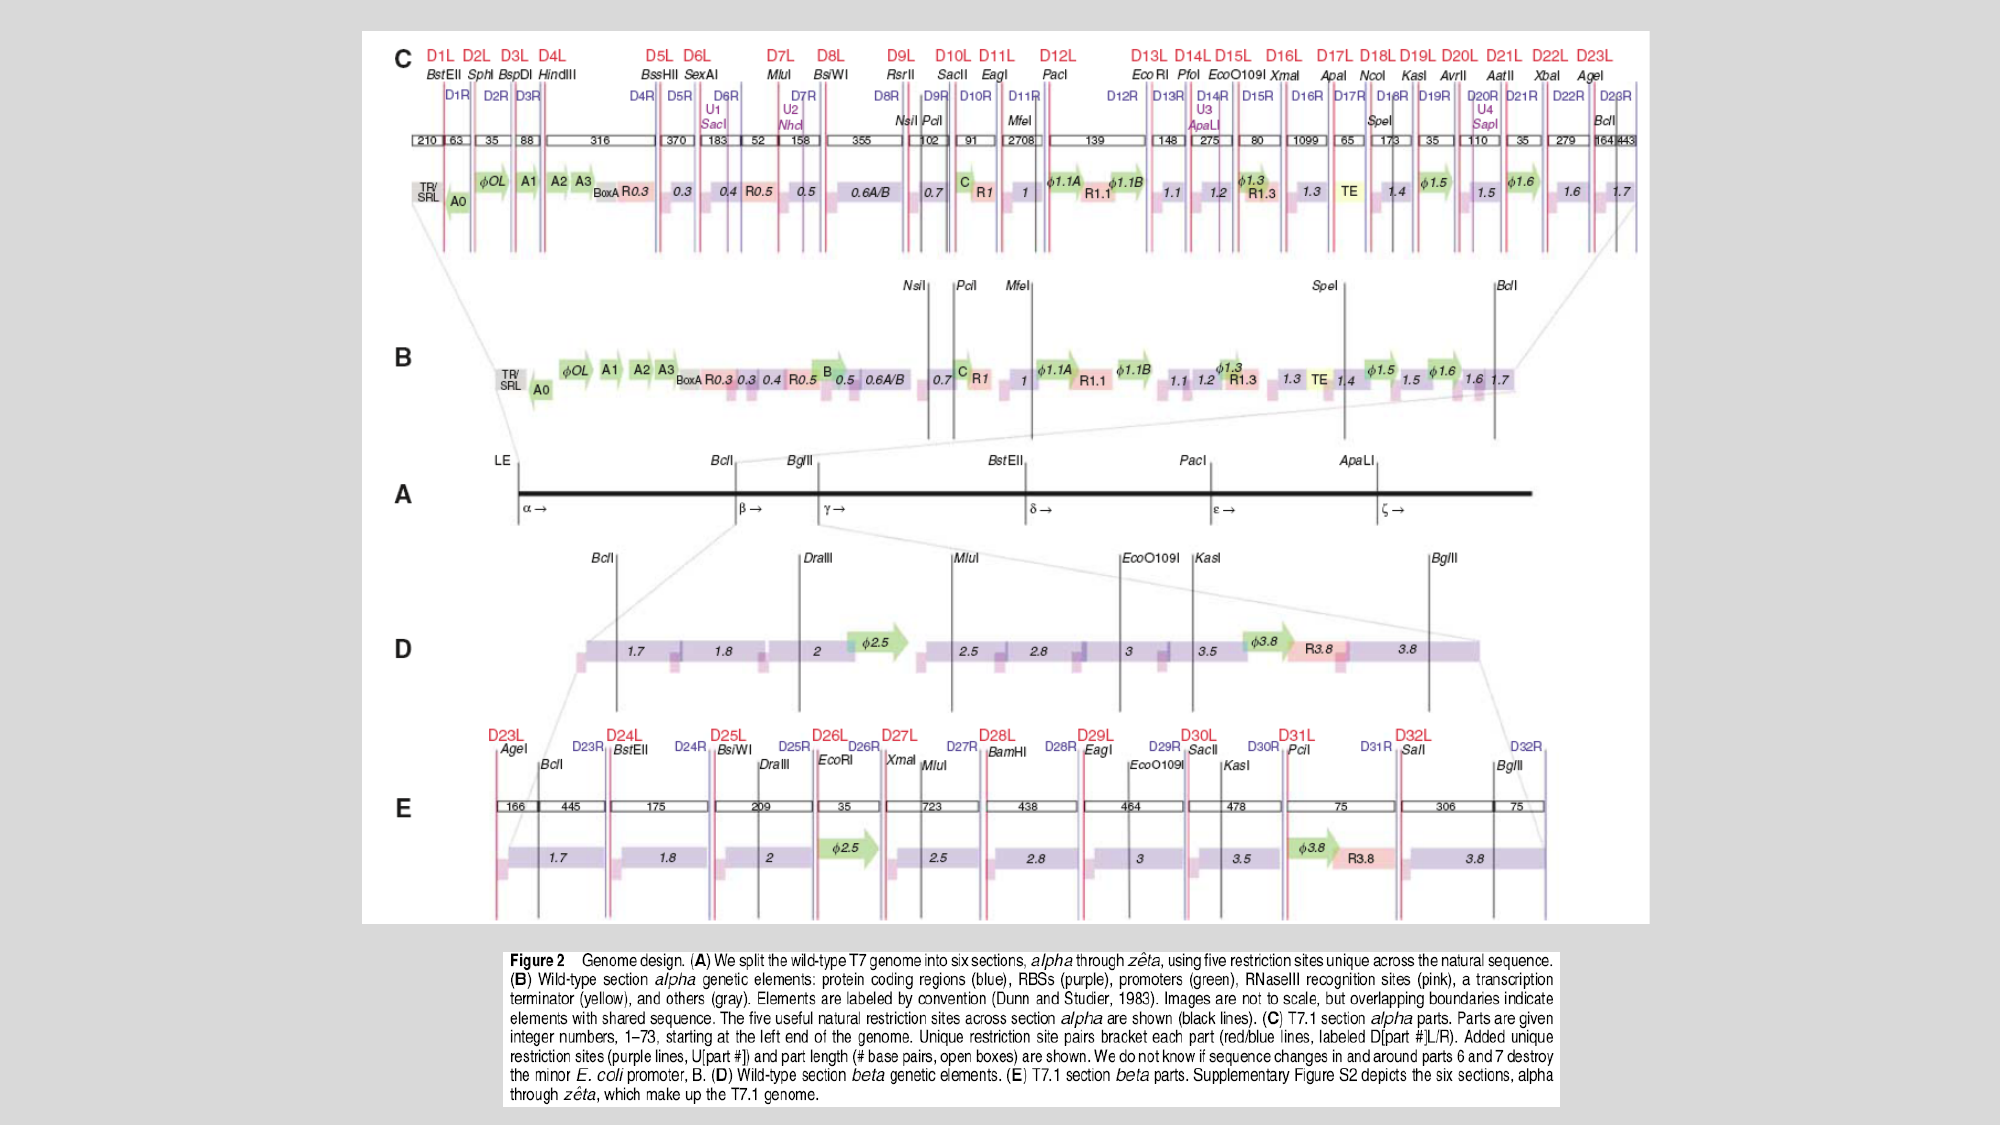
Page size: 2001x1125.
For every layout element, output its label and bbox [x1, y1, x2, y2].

picture [503, 952, 1560, 1107]
picture [362, 31, 1650, 924]
